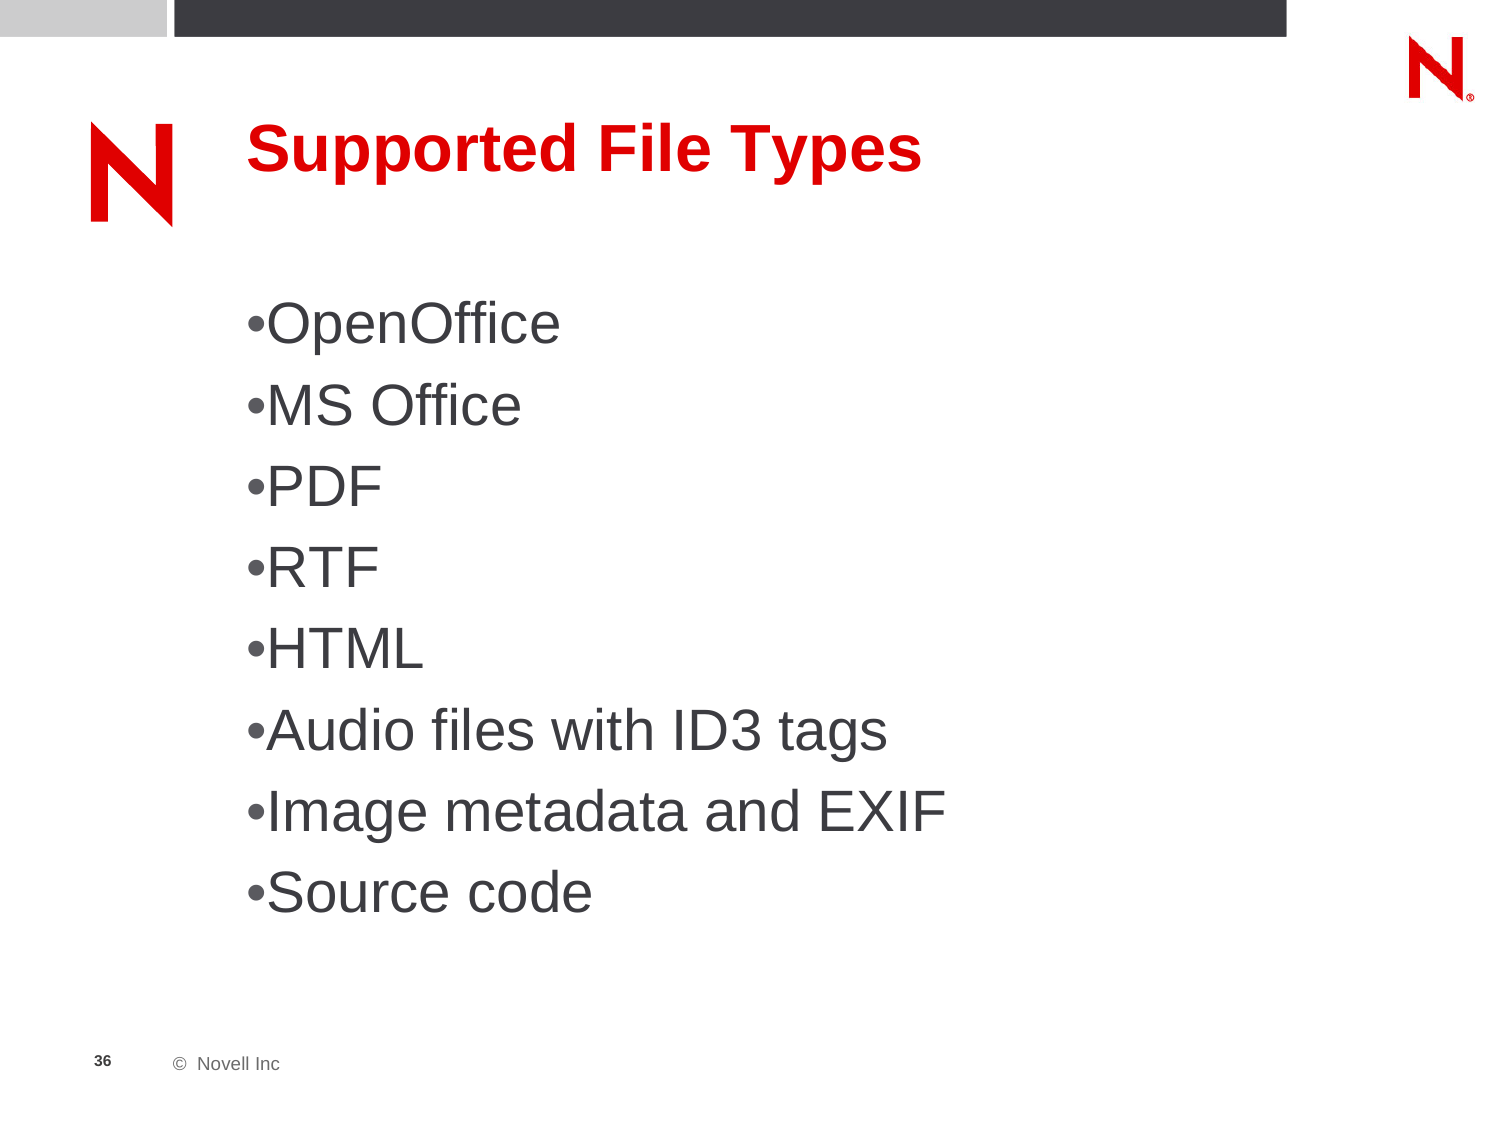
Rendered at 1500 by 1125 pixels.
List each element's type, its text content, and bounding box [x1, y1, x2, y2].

list OpenOffice MS Office PDF RTF HTML Audio files with ID3 tags Image metadata and EXIF Source code [231, 267, 1444, 1024]
title Supported File Types [246, 68, 1409, 231]
picture [1404, 32, 1477, 105]
text_box [90, 121, 173, 228]
